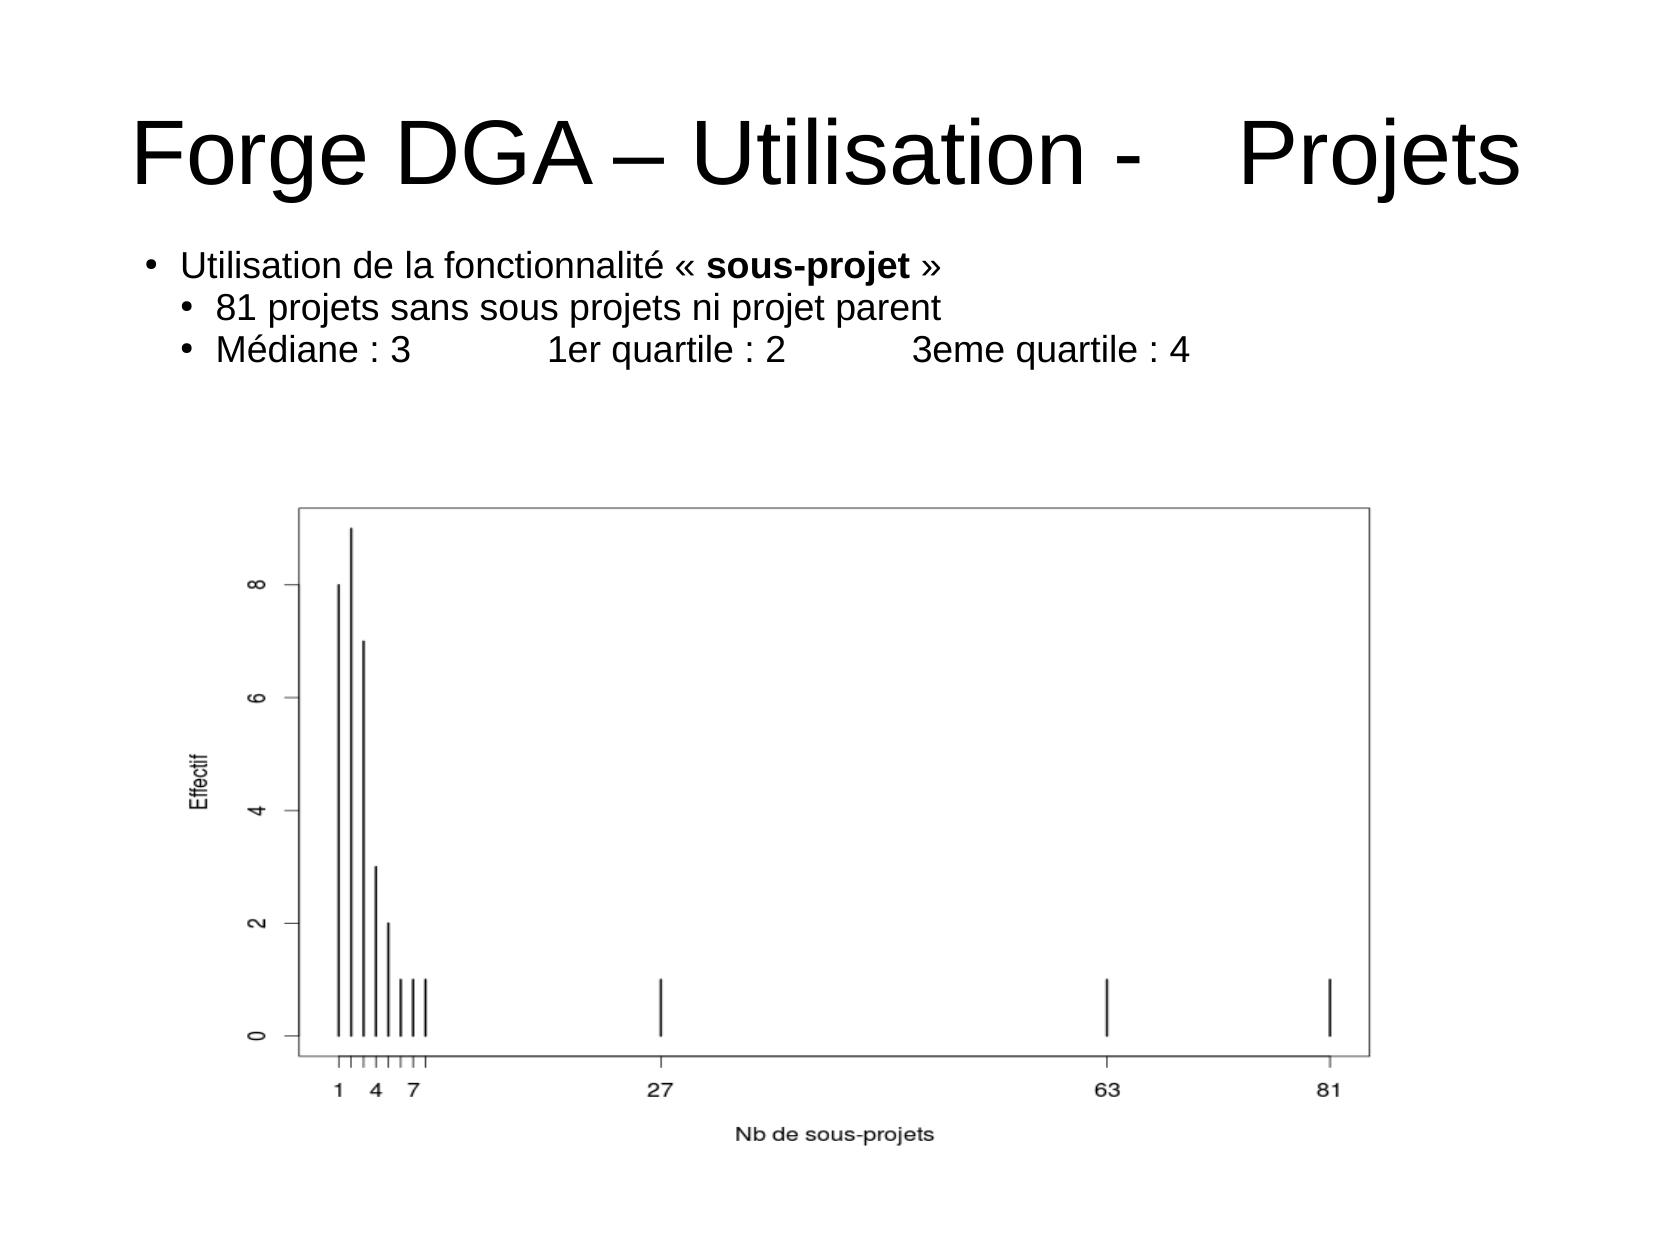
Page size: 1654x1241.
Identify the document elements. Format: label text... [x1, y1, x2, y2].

picture [182, 417, 1430, 1170]
text_box Utilisation de la fonctionnalité « sous-projet » 81 projets sans sous projets ni projet parent Médiane : 3 1er quartile : 2 3eme quartile : 4 [129, 237, 1630, 402]
title Forge DGA – Utilisation - Projets [82, 49, 1571, 257]
